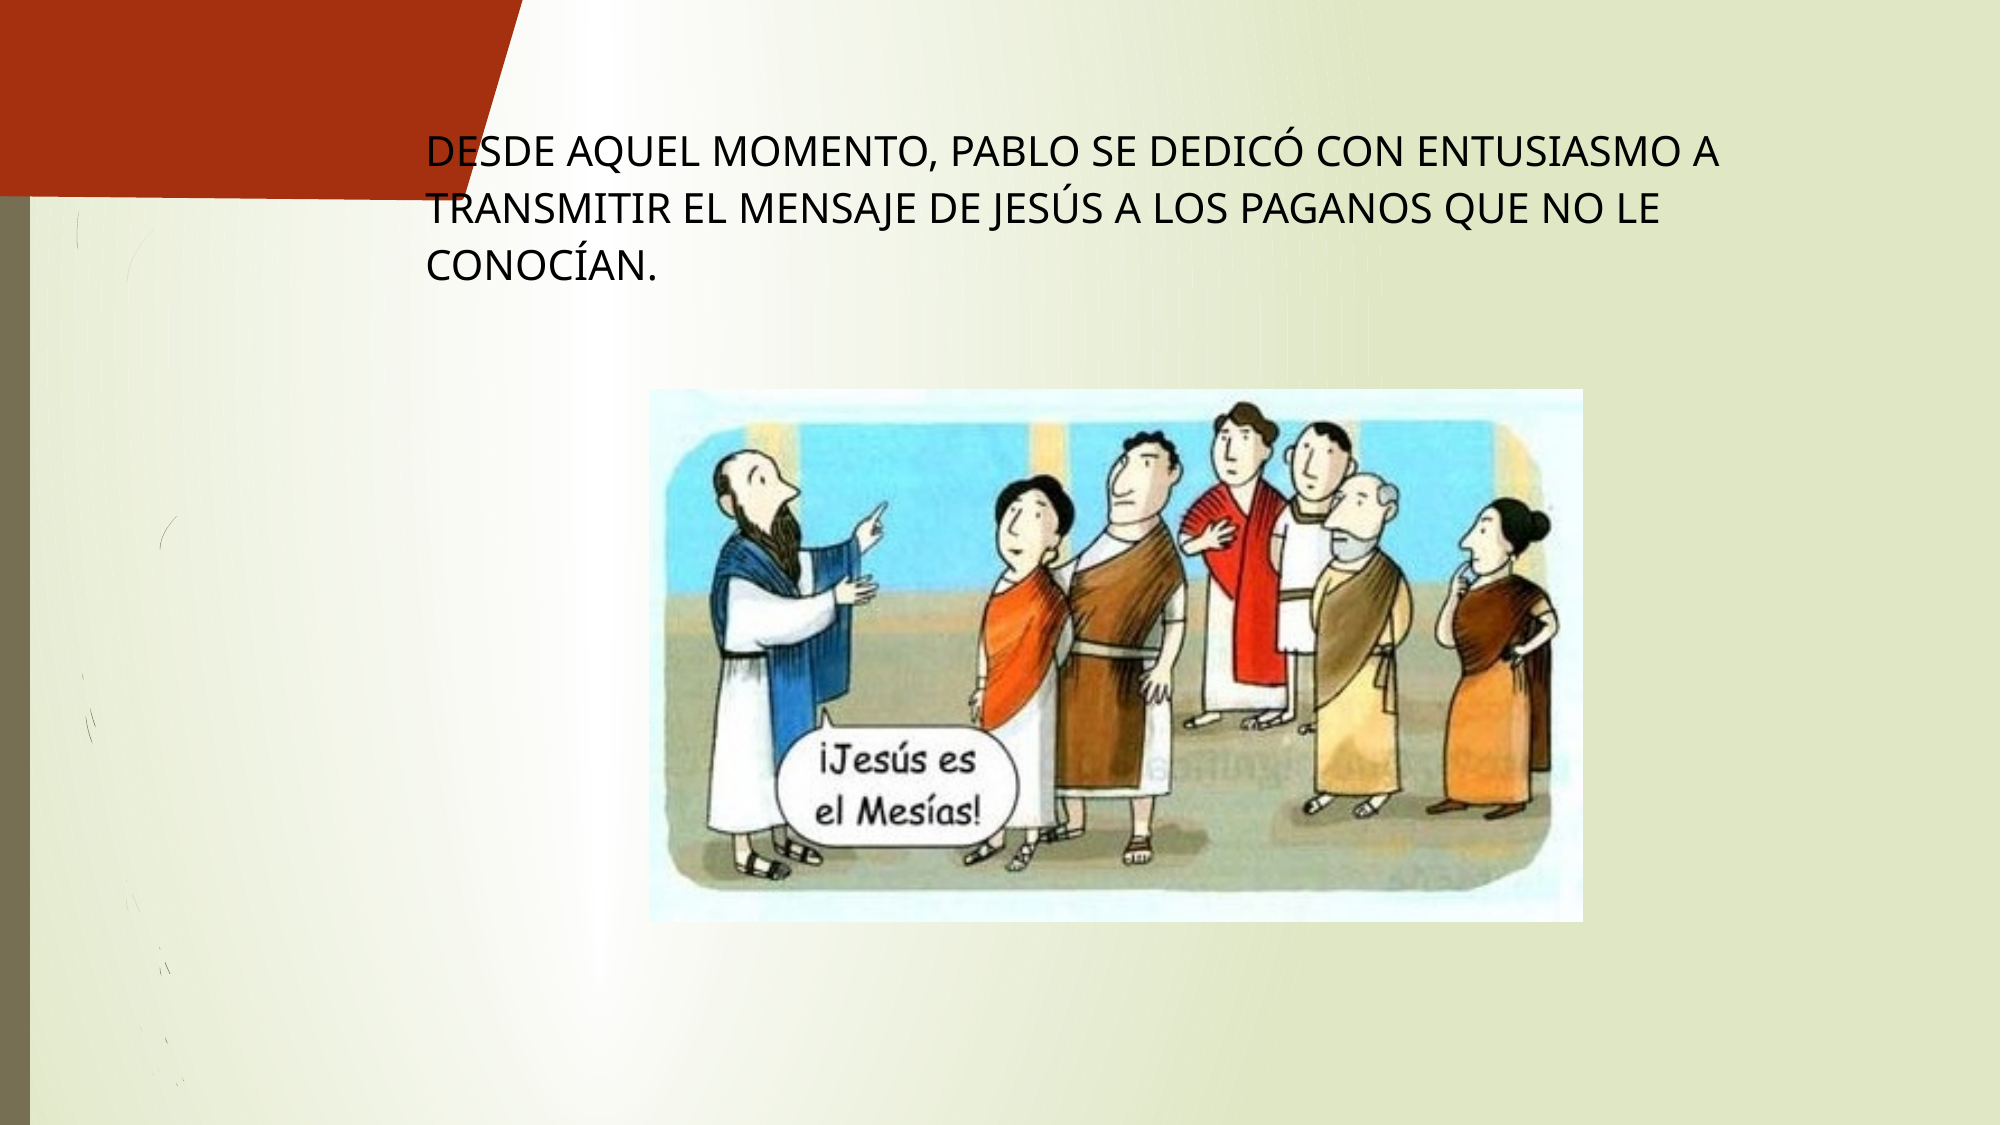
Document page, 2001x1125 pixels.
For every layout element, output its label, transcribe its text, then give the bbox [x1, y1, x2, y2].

title DESDE AQUEL MOMENTO, PABLO SE DEDICÓ CON ENTUSIASMO A TRANSMITIR EL MENSAJE DE JESÚS A LOS PAGANOS QUE NO LE CONOCÍAN. [425, 109, 1888, 306]
picture [649, 389, 1583, 922]
